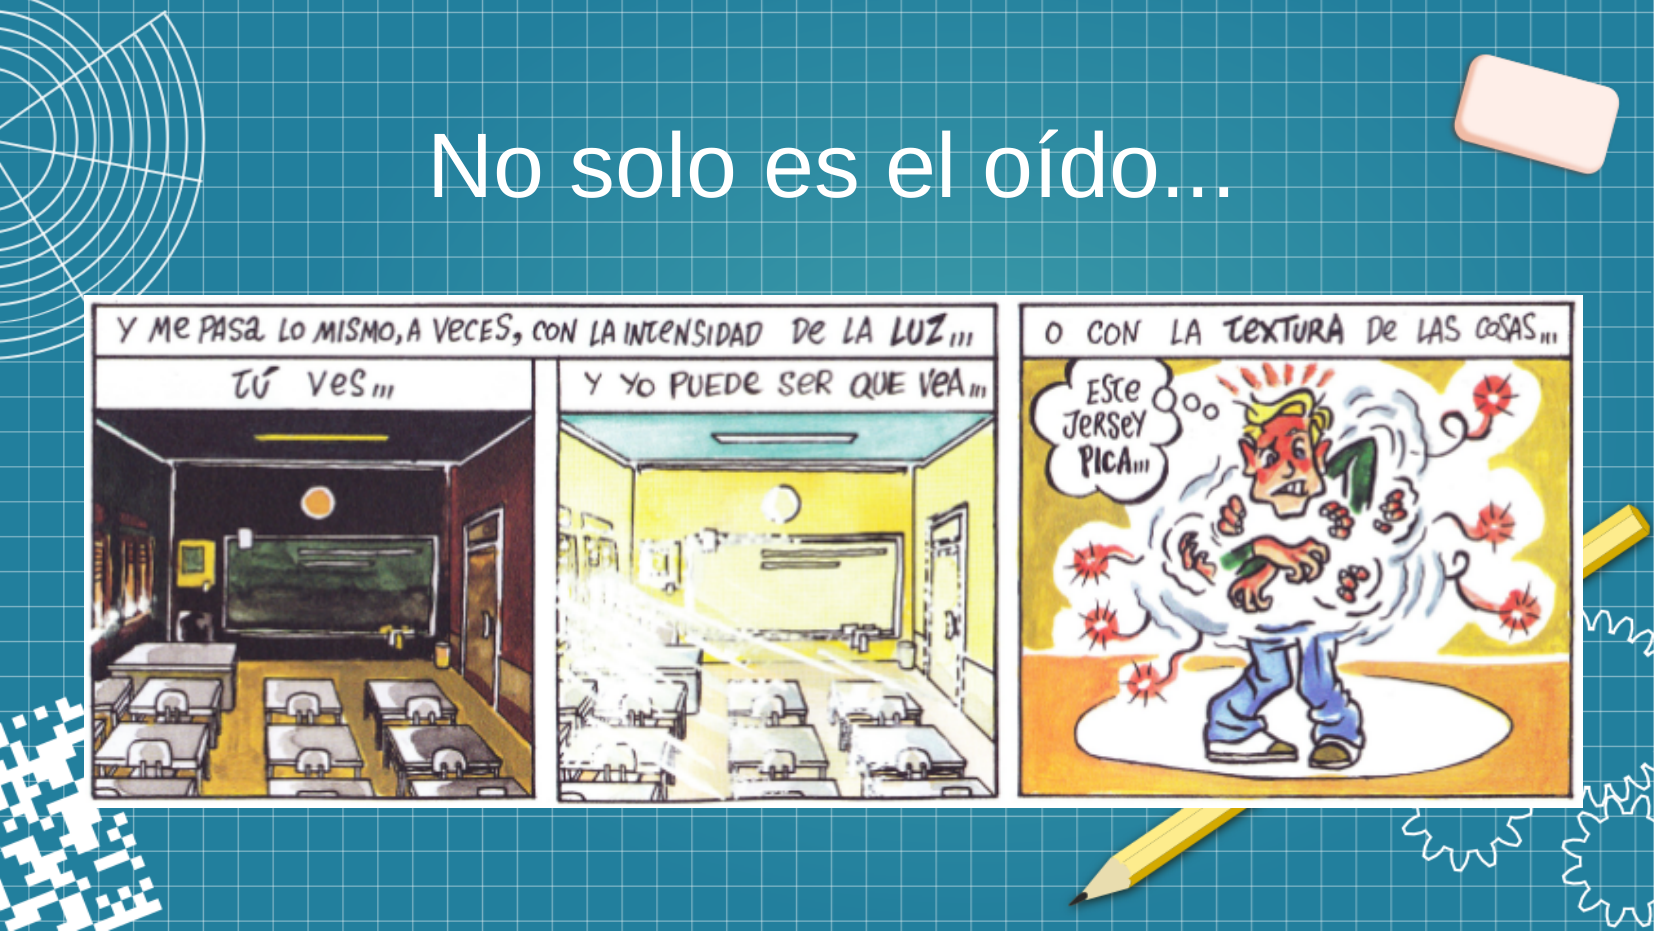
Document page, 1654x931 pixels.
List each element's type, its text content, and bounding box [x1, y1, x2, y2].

picture [0, 0, 1654, 931]
title No solo es el oído... [88, 59, 1577, 272]
